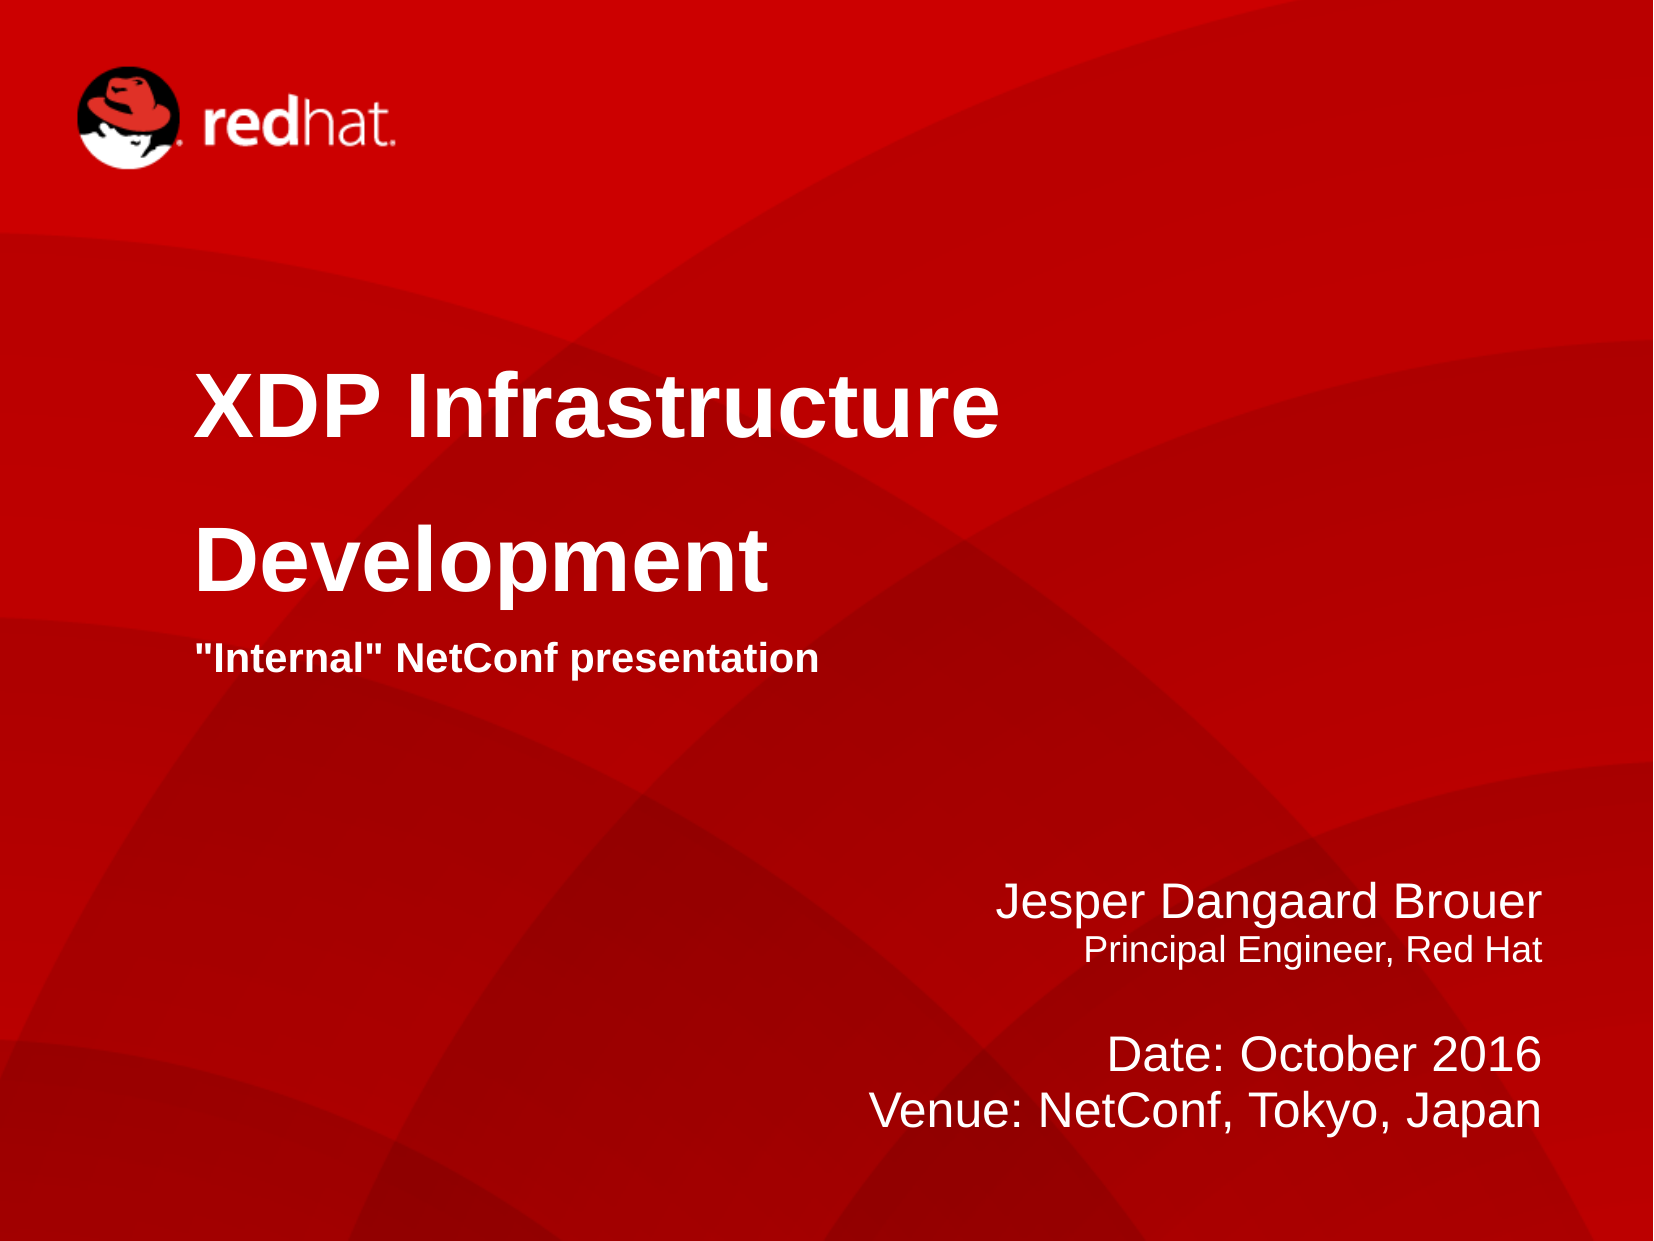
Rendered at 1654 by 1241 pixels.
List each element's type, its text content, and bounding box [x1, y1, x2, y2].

text_box XDP Infrastructure Development "Internal" NetConf presentation [187, 297, 1425, 636]
text_box Jesper Dangaard Brouer Principal Engineer, Red Hat Date: October 2016 Venue: NetConf, Tokyo, Japan [862, 839, 1613, 1201]
picture [0, 0, 1653, 1241]
